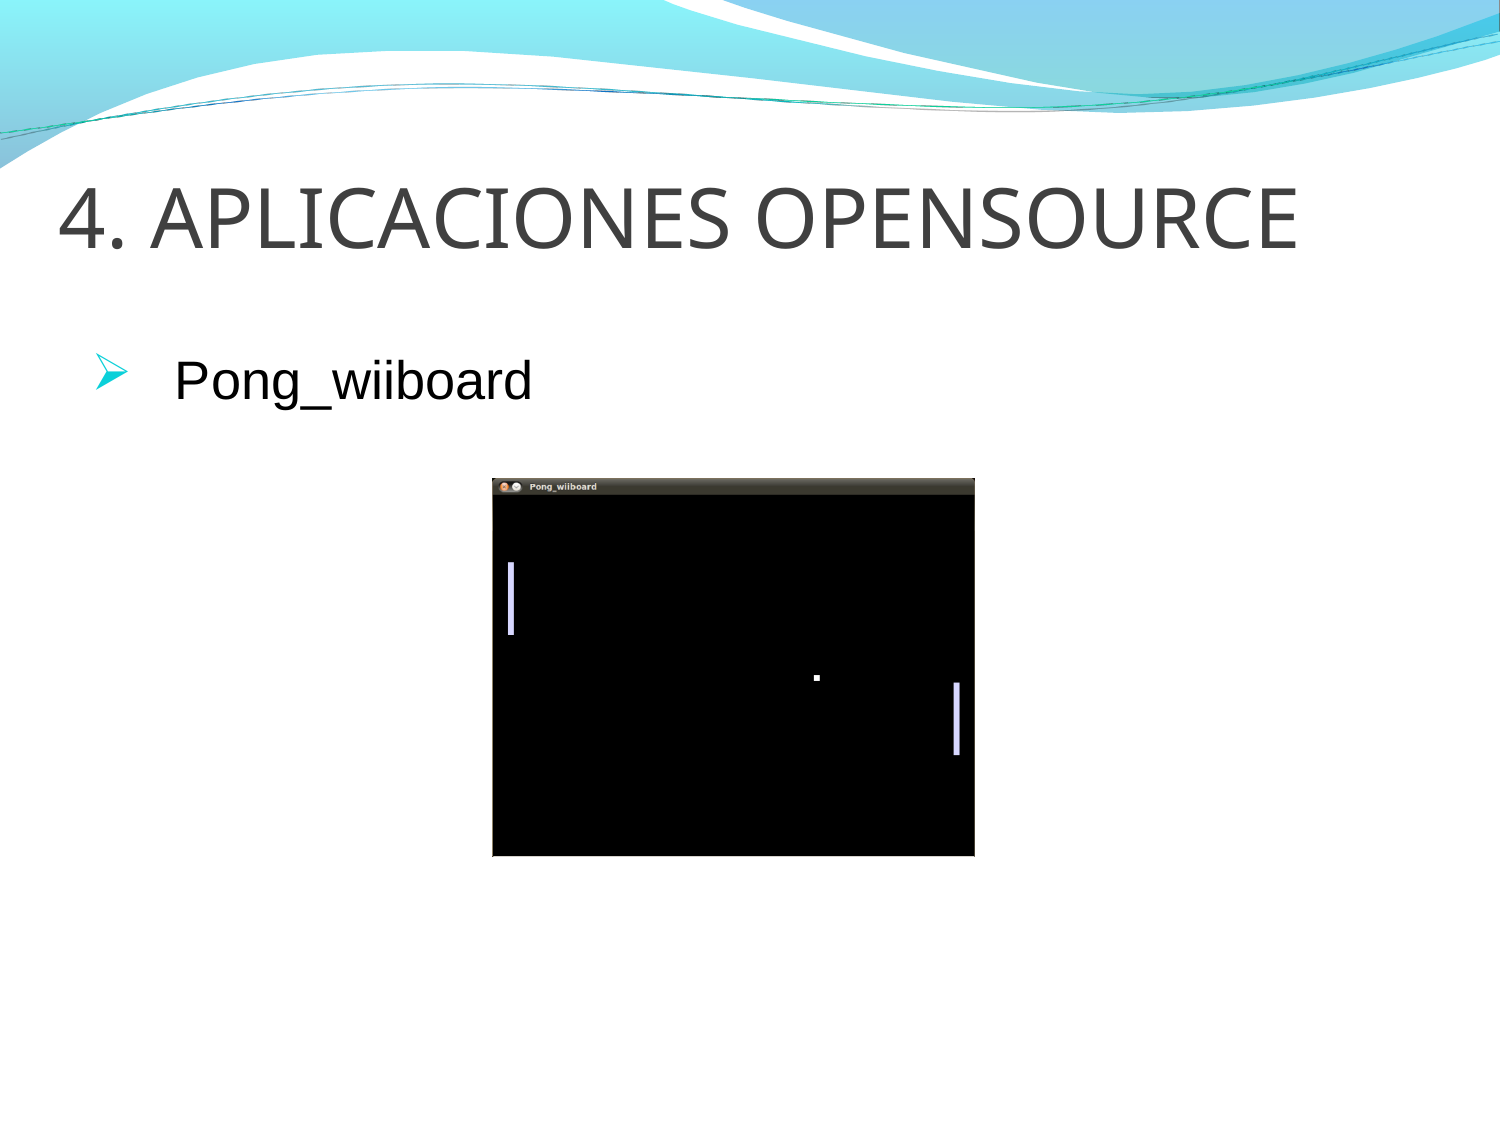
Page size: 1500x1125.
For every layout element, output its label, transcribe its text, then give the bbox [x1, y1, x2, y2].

text_box 4. APLICACIONES OPENSOURCE [59, 88, 1426, 266]
text_box Pong_wiiboard [76, 337, 1427, 1059]
picture [0, 33, 1500, 140]
picture [492, 478, 975, 857]
